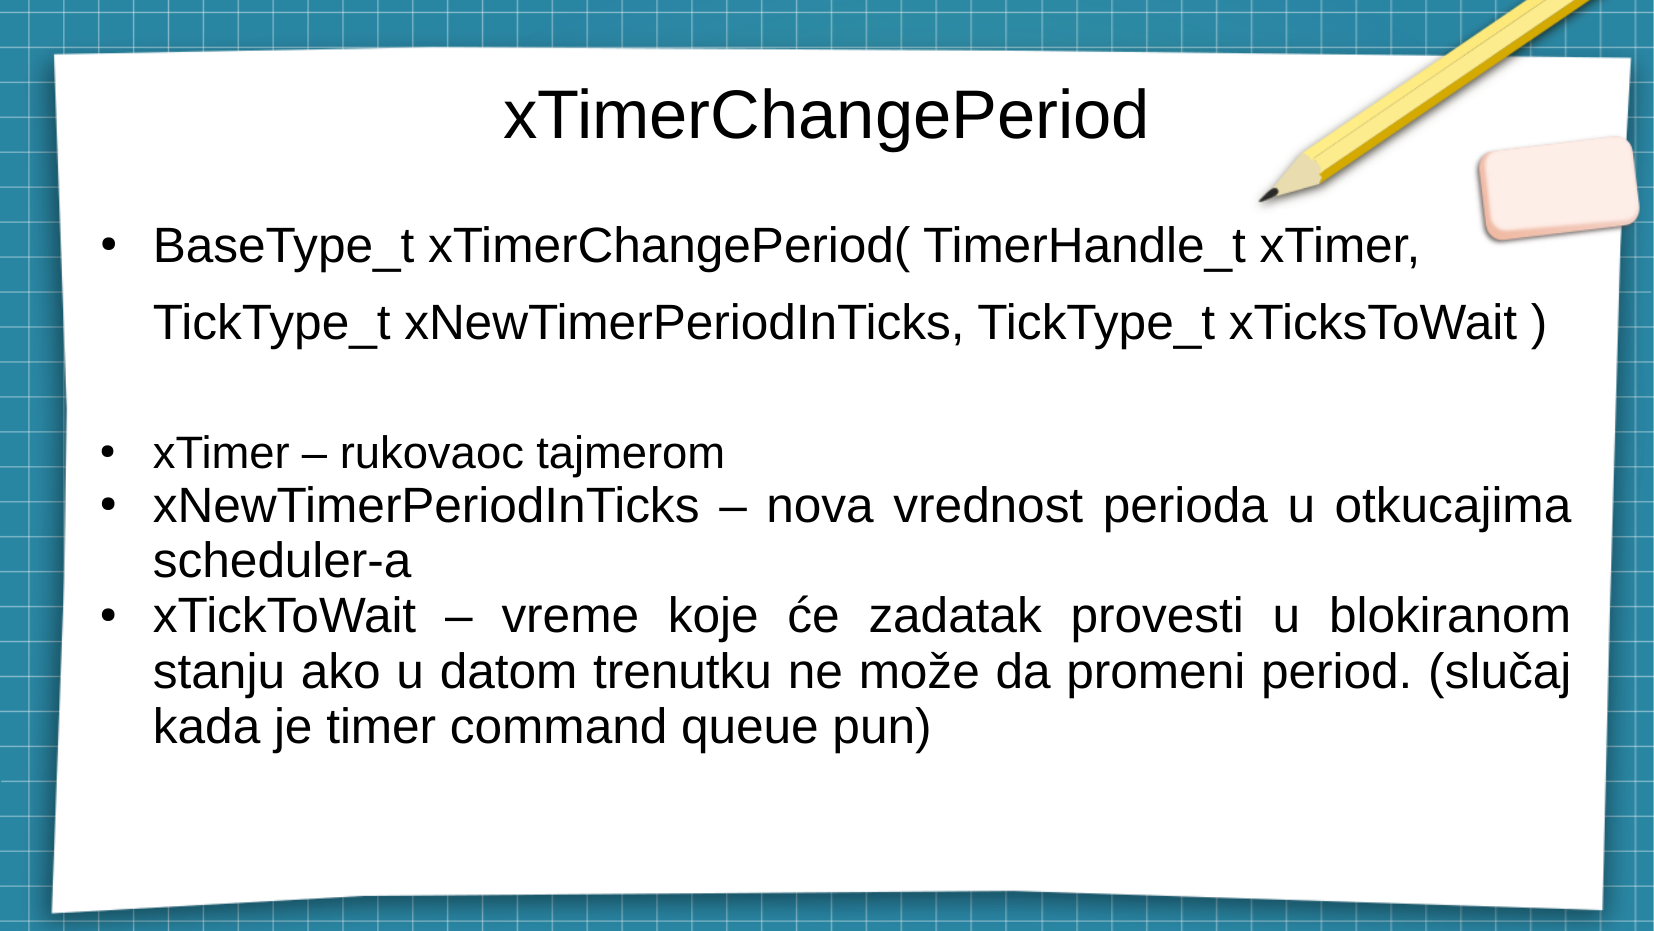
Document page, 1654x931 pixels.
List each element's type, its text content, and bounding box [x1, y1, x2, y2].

list BaseType_t xTimerChangePeriod( TimerHandle_t xTimer, TickType_t xNewTimerPeriodInTicks, TickType_t xTicksToWait ) xTimer – rukovaoc tajmerom xNewTimerPeriodInTicks – nova vrednost perioda u otkucajima scheduler-a xTickToWait – vreme koje će zadatak provesti u blokiranom stanju ako u datom trenutku ne može da promeni period. (slučaj kada je timer command queue pun) [82, 217, 1571, 758]
title xTimerChangePeriod [82, 37, 1571, 193]
picture [0, 0, 1654, 931]
